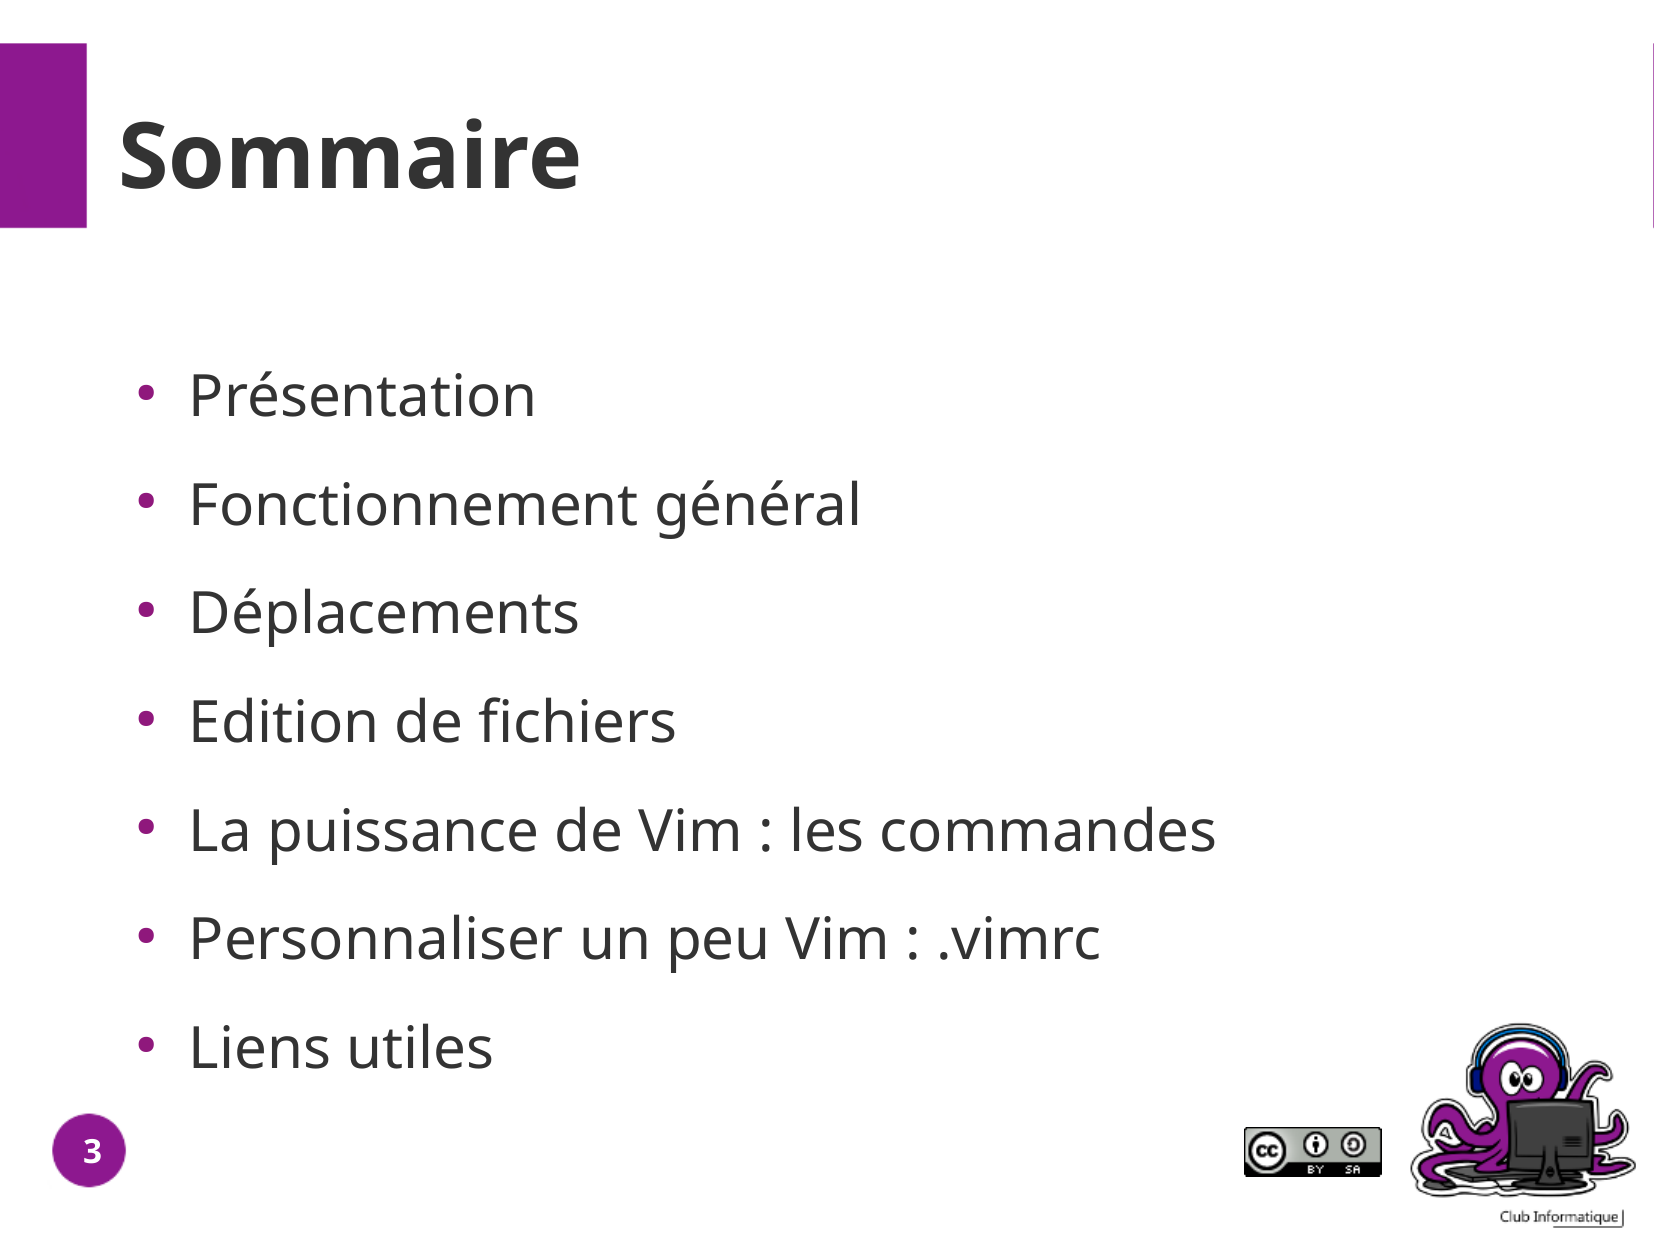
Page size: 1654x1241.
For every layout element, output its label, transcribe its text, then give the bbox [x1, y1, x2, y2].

picture [0, 0, 1654, 1241]
list Présentation Fonctionnement général Déplacements Edition de fichiers La puissance de Vim : les commandes Personnaliser un peu Vim : .vimrc Liens utiles [118, 354, 1536, 1074]
title Sommaire [118, 45, 1571, 260]
